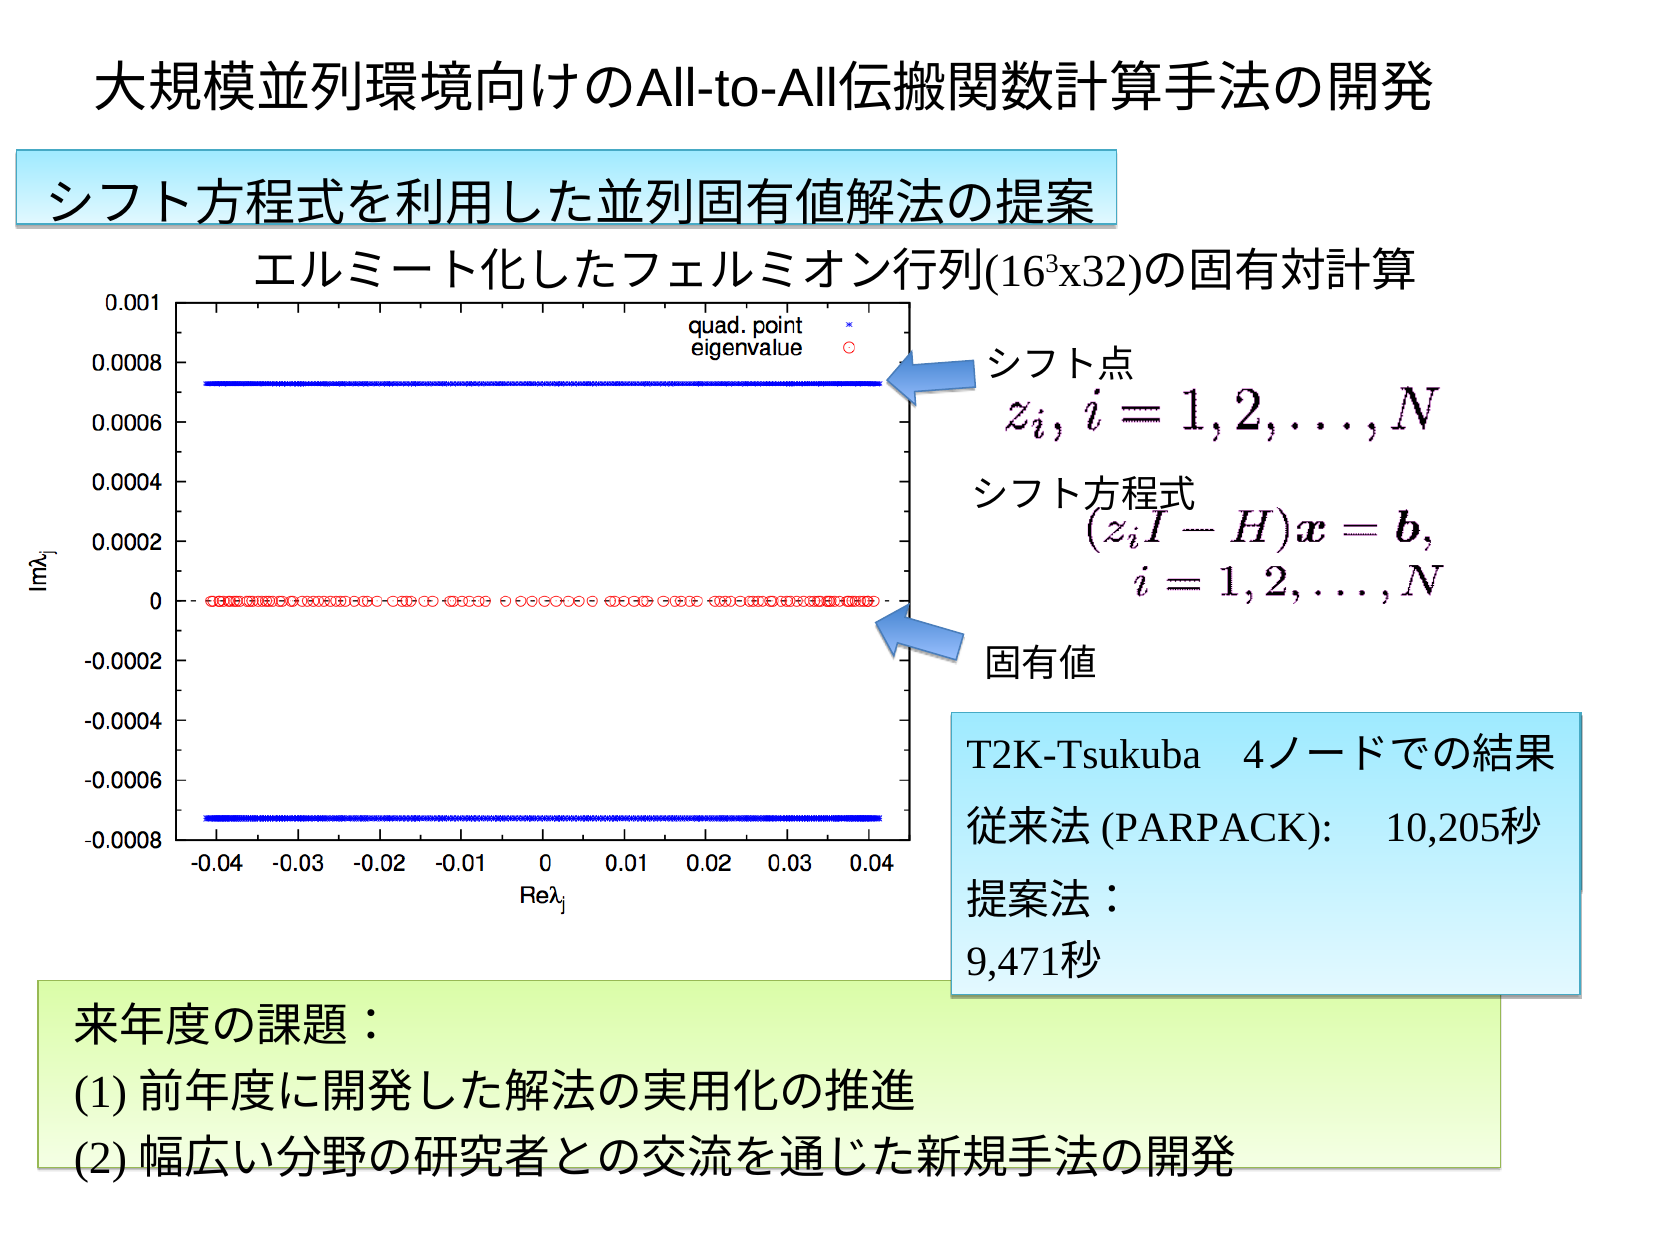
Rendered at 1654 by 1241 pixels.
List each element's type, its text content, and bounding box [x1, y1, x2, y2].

text_box エルミート化したフェルミオン行列(163x32)の固有対計算 [237, 226, 1476, 371]
picture [1132, 564, 1451, 605]
title 大規模並列環境向けのAll-to-All伝搬関数計算手法の開発 [53, 11, 1476, 155]
text_box シフト方程式 [956, 456, 1211, 527]
text_box [38, 980, 58, 1168]
text_box [875, 604, 964, 660]
text_box シフト方程式 [1093, 494, 1111, 506]
picture [1003, 386, 1447, 443]
text_box [16, 150, 53, 224]
text_box [887, 371, 976, 405]
text_box T2K-Tsukuba 4ノードでの結果 従来法 (PARPACK): 10,205秒 提案法： 9,471秒 [951, 712, 1581, 995]
picture [1082, 506, 1437, 554]
text_box 固有値 [969, 624, 1112, 695]
text_box 来年度の課題： (1) 前年度に開発した解法の実用化の推進 (2) 幅広い分野の研究者との交流を通じた新規手法の開発 [58, 980, 1481, 1241]
picture [16, 279, 931, 917]
list シフト方程式を利用した並列固有値解法の提案 [30, 154, 1381, 279]
text_box シフト点 [970, 371, 1151, 397]
text_box [1481, 995, 1501, 1168]
